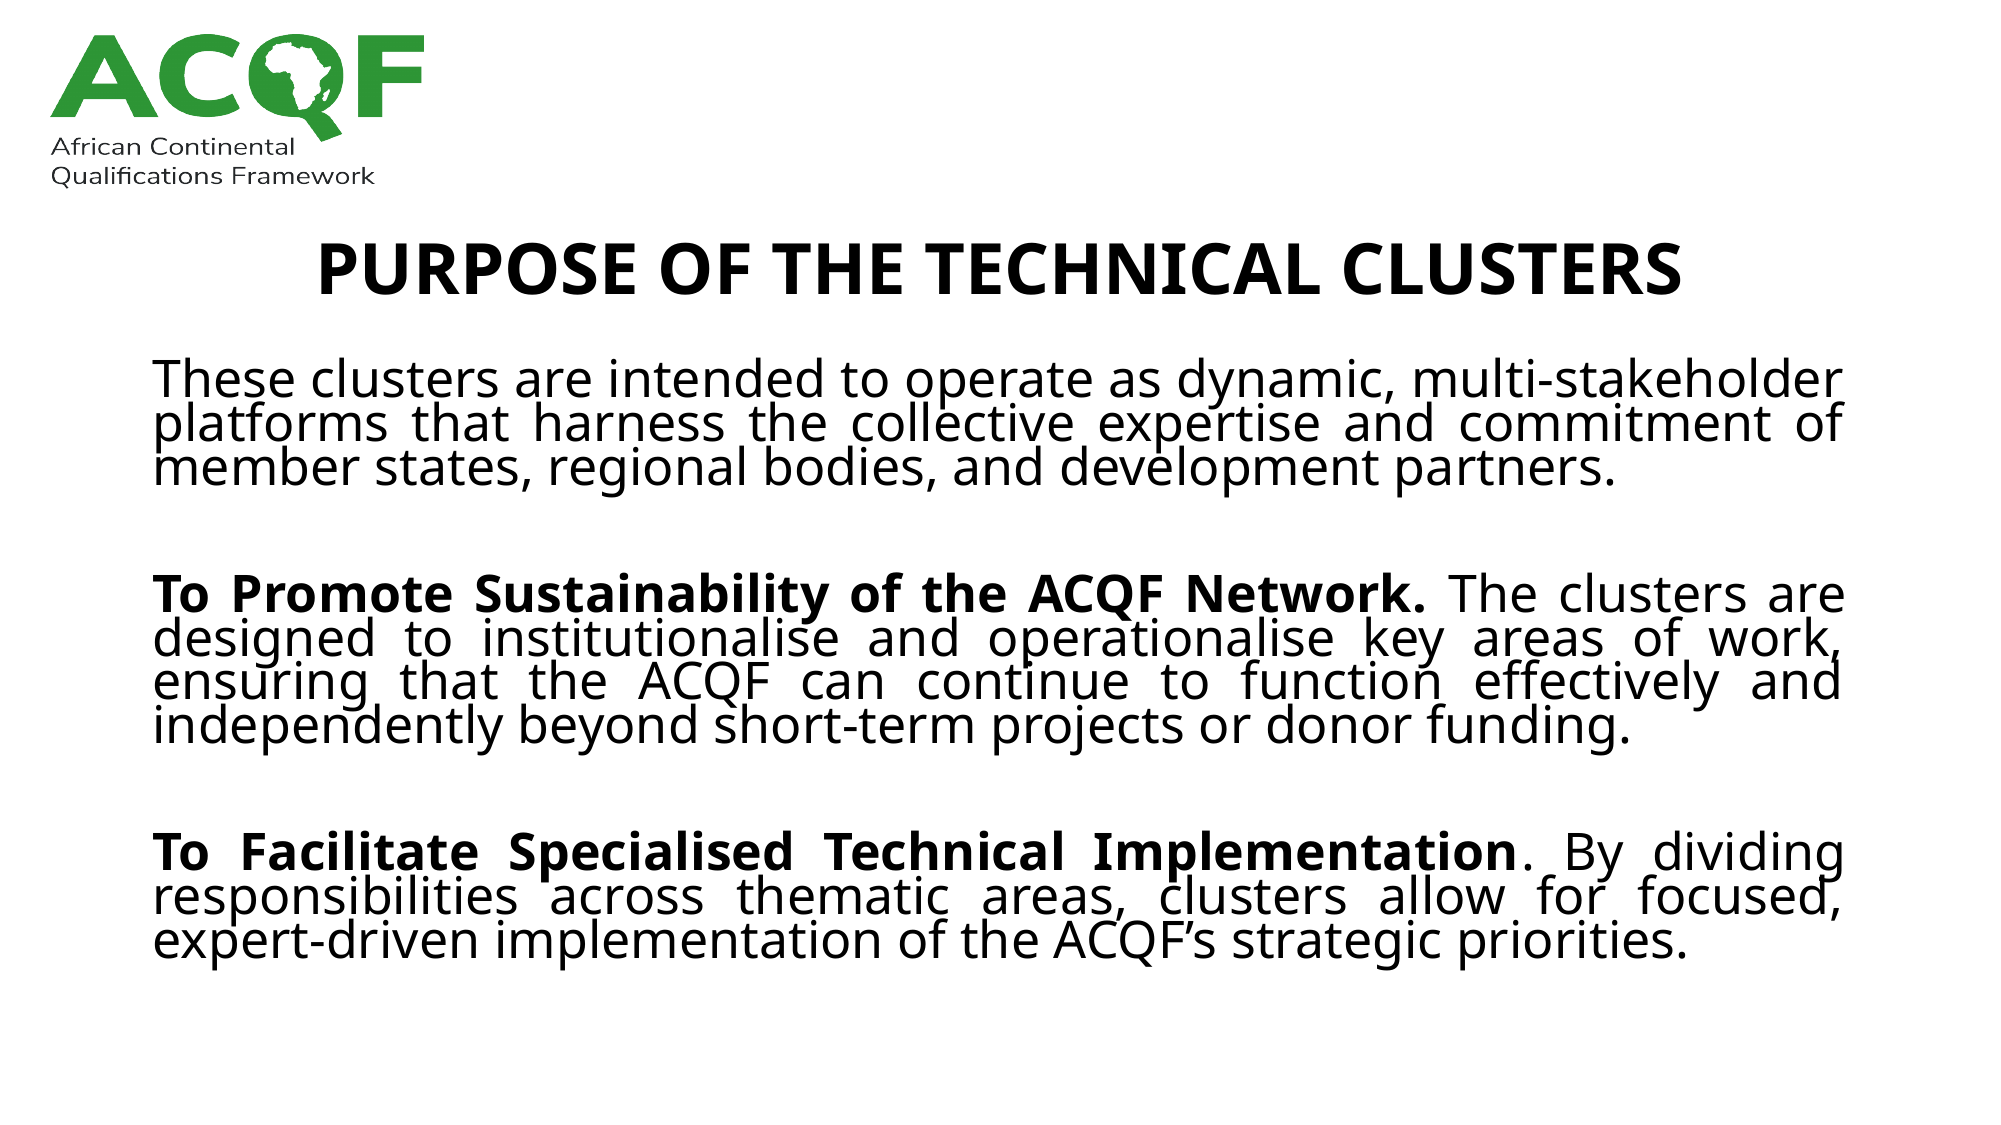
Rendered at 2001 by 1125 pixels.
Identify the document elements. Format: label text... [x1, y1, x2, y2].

title PURPOSE OF THE TECHNICAL CLUSTERS [137, 225, 1863, 318]
picture [50, 34, 424, 189]
list These clusters are intended to operate as dynamic, multi-stakeholder platforms that harness the collective expertise and commitment of member states, regional bodies, and development partners. To Promote Sustainability of the ACQF Network. The clusters are designed to institutionalise and operationalise key areas of work, ensuring that the ACQF can continue to function effectively and independently beyond short-term projects or donor funding. To Facilitate Specialised Technical Implementation. By dividing responsibilities across thematic areas, clusters allow for focused, expert-driven implementation of the ACQF’s strategic priorities. [137, 355, 1863, 1014]
